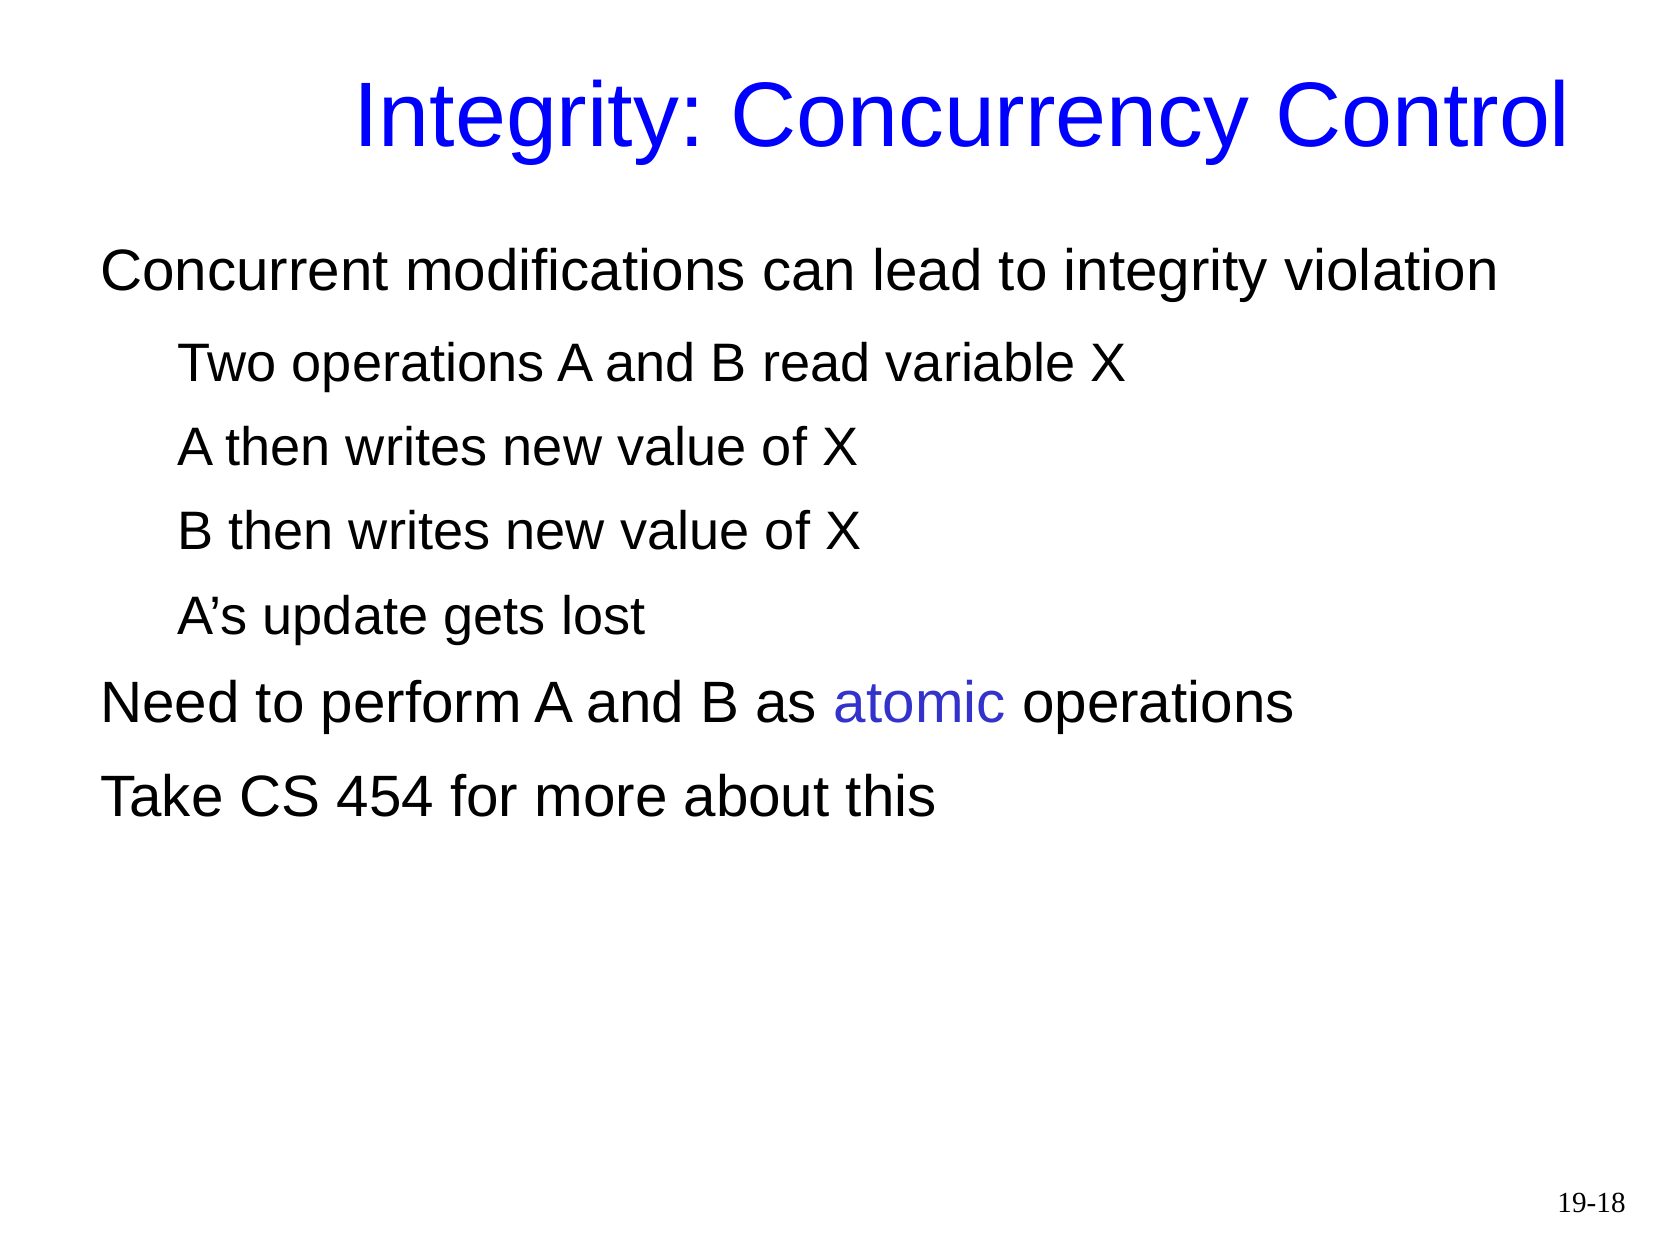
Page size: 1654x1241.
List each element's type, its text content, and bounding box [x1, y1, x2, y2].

list Concurrent modifications can lead to integrity violation Two operations A and B read variable X A then writes new value of X B then writes new value of X A’s update gets lost Need to perform A and B as atomic operations Take CS 454 for more about this [82, 237, 1571, 1170]
title Integrity: Concurrency Control [84, 11, 1573, 218]
